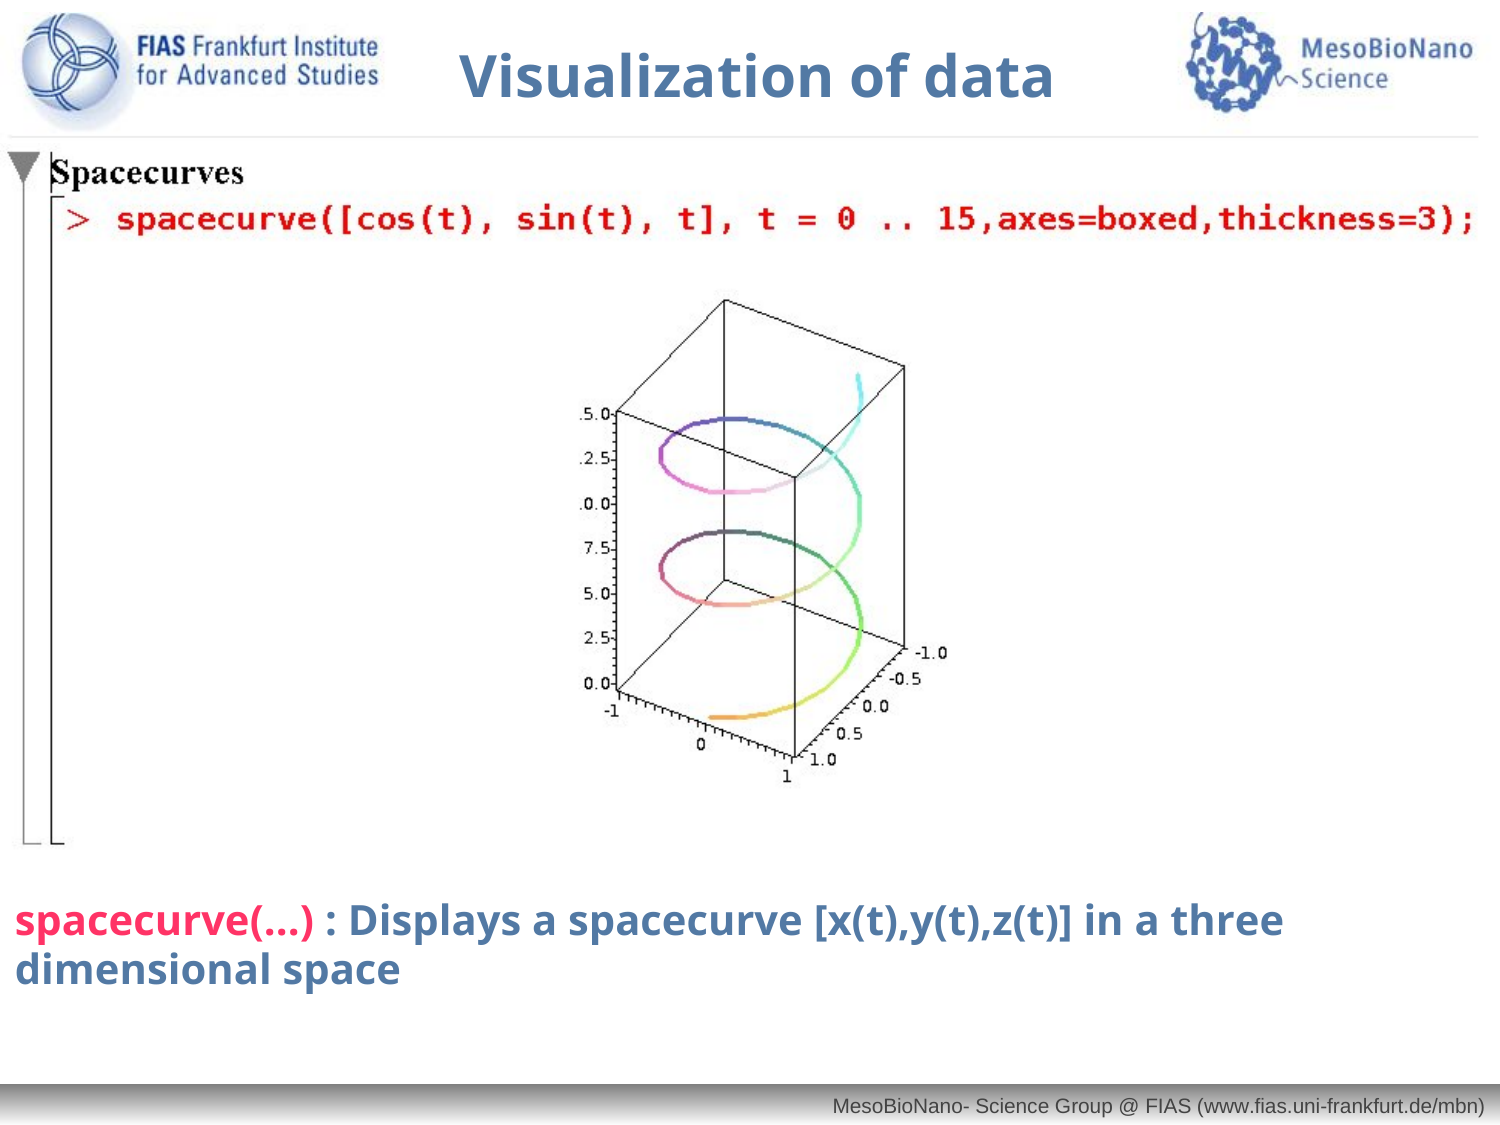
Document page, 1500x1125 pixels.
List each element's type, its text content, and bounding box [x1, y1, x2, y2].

picture [0, 143, 1500, 857]
text_box spacecurve(...) : Displays a spacecurve [x(t),y(t),z(t)] in a three dimensional space [0, 885, 1500, 1001]
title Visualization of data [0, 0, 1499, 143]
